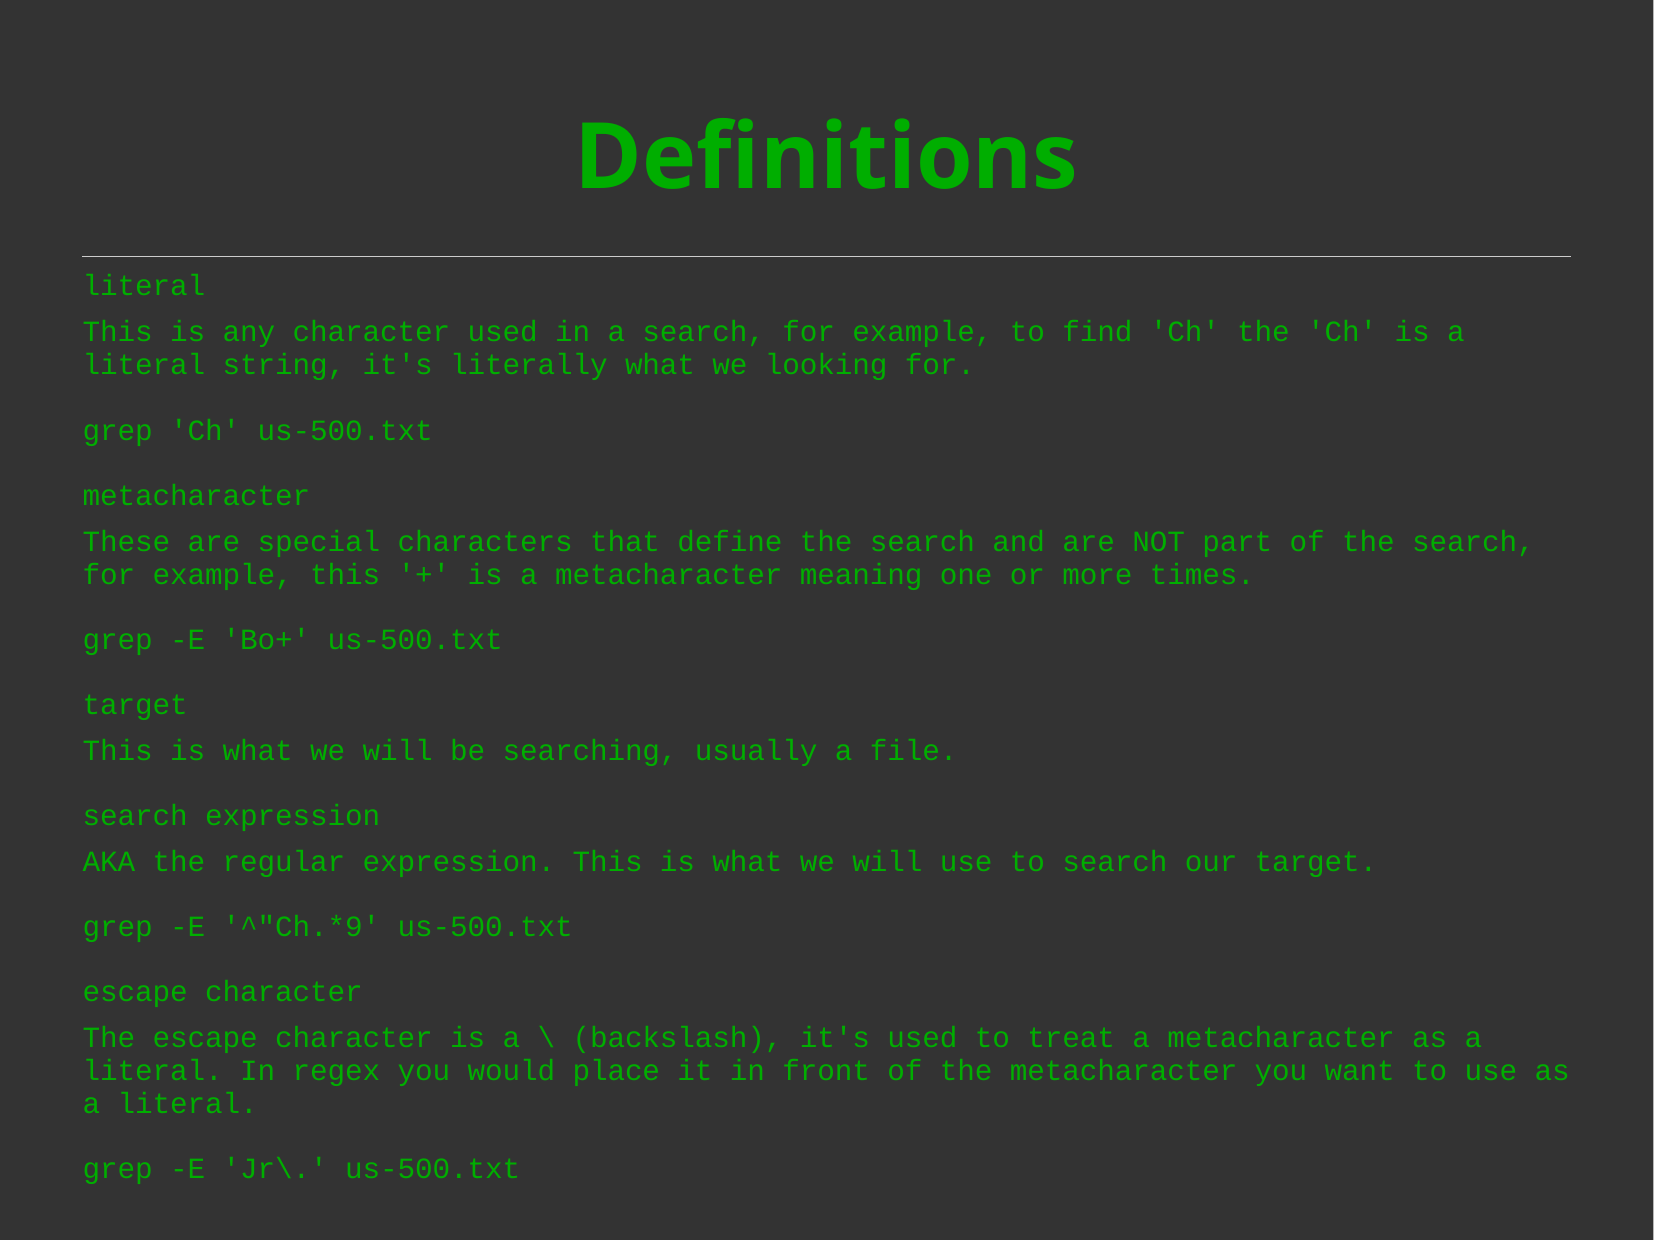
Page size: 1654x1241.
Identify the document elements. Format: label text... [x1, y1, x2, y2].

text_box [82, 49, 1571, 257]
list literal This is any character used in a search, for example, to find 'Ch' the 'Ch' is a literal string, it's literally what we looking for. grep 'Ch' us-500.txt metacharacter These are special characters that define the search and are NOT part of the search, for example, this '+' is a metacharacter meaning one or more times. grep -E 'Bo+' us-500.txt target This is what we will be searching, usually a file. search expression AKA the regular expression. This is what we will use to search our target. grep -E '^"Ch.*9' us-500.txt escape character The escape character is a \ (backslash), it's used to treat a metacharacter as a literal. In regex you would place it in front of the metacharacter you want to use as a literal. grep -E 'Jr\.' us-500.txt [82, 271, 1571, 1193]
